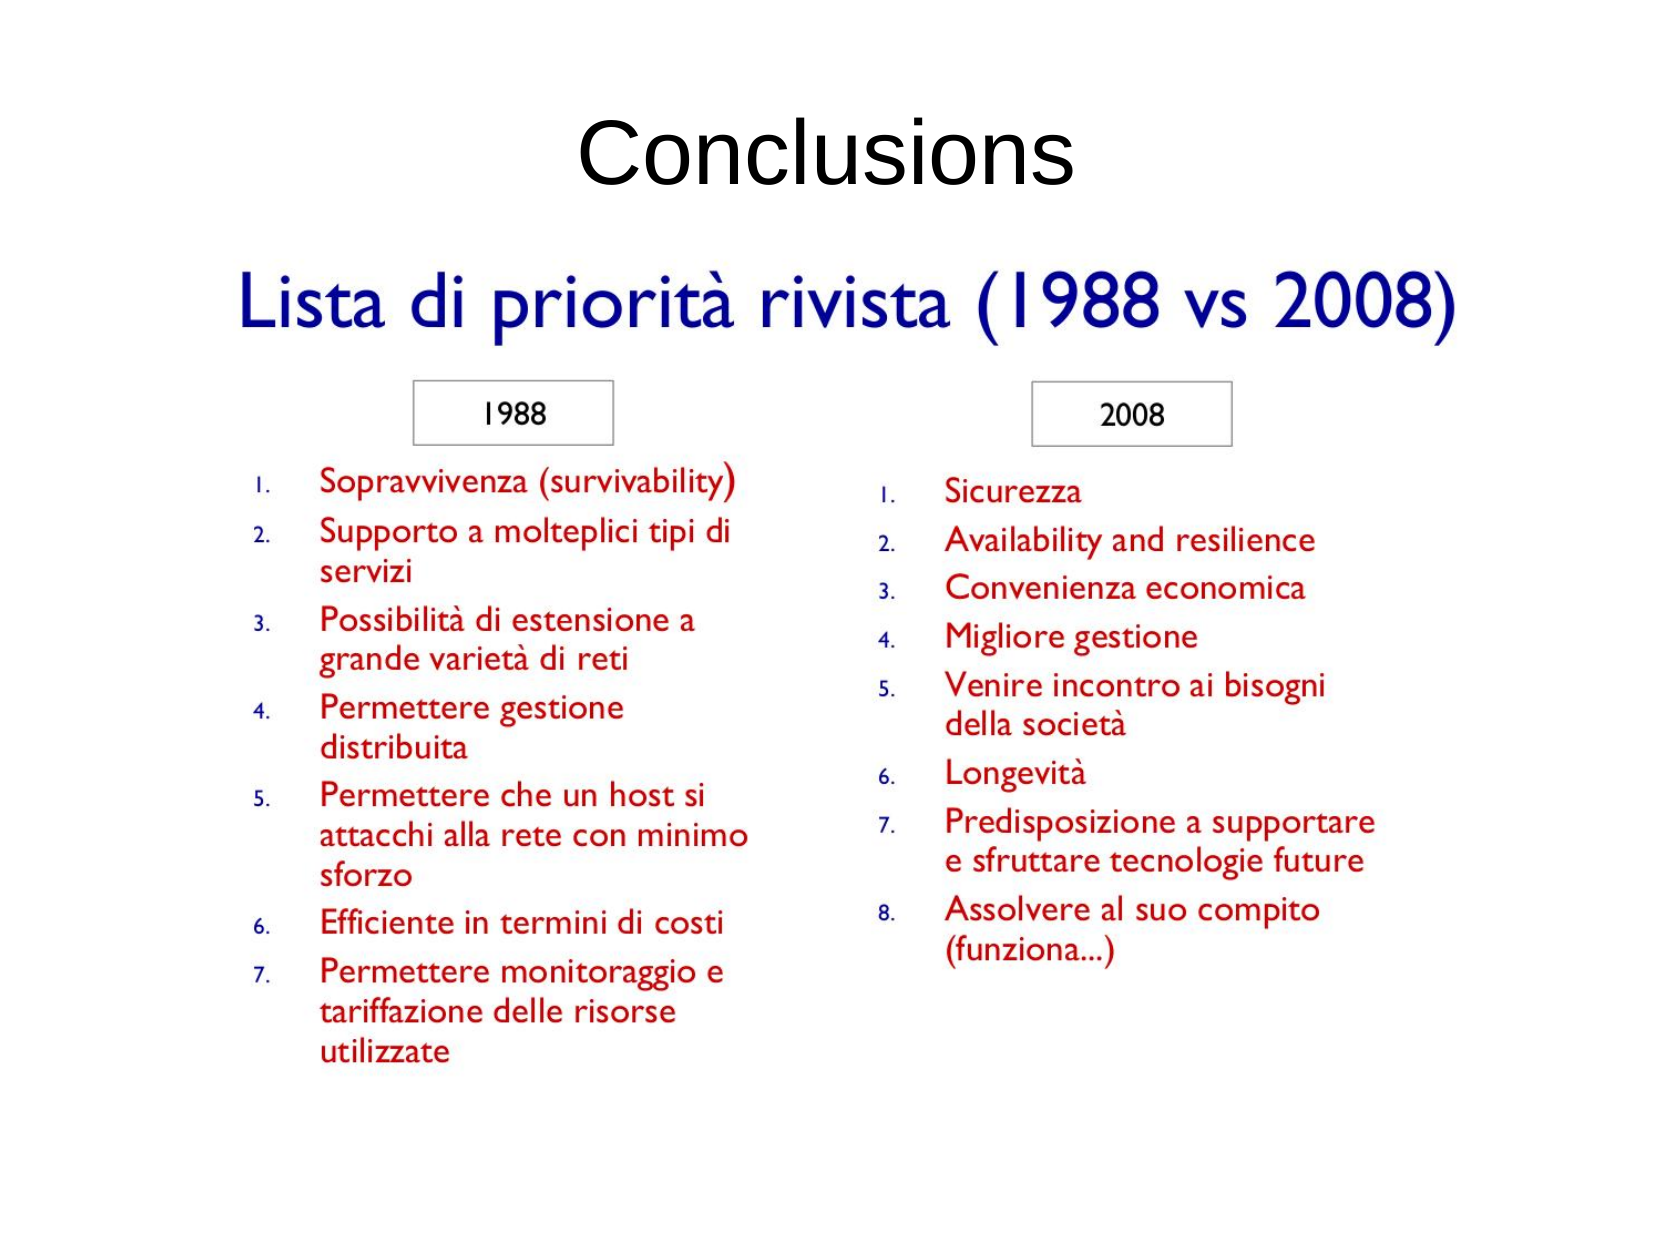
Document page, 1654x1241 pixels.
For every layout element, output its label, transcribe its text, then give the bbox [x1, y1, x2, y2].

picture [180, 224, 1471, 1130]
title Conclusions [82, 49, 1571, 257]
